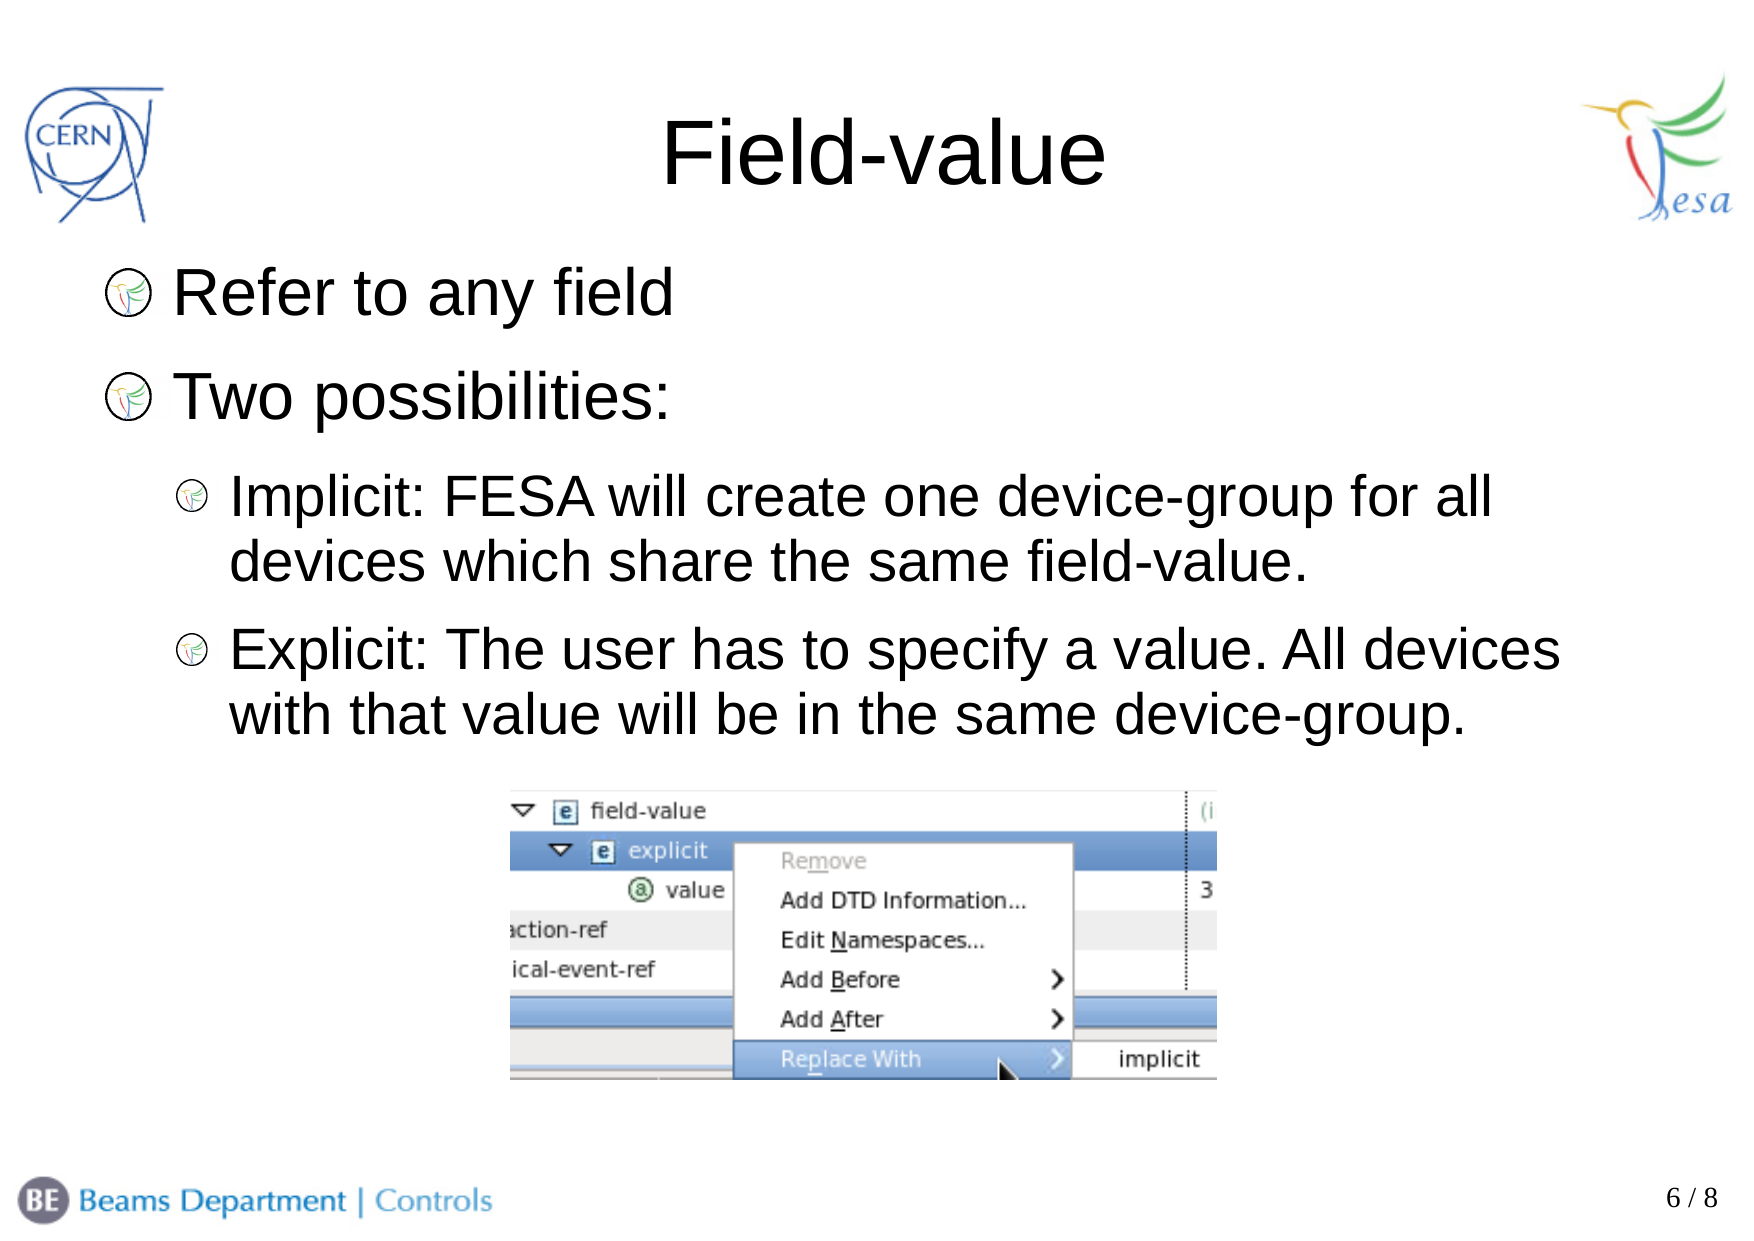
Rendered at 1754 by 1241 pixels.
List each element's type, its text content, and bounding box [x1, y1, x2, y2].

picture [510, 790, 1217, 1081]
list Refer to any field Two possibilities: Implicit: FESA will create one device-group for all devices which share the same field-value. Explicit: The user has to specify a value. All devices with that value will be in the same device-group. [87, 255, 1636, 975]
picture [0, 1160, 522, 1241]
picture [1590, 64, 1736, 222]
picture [22, 85, 166, 225]
title Field-value [180, 49, 1590, 255]
